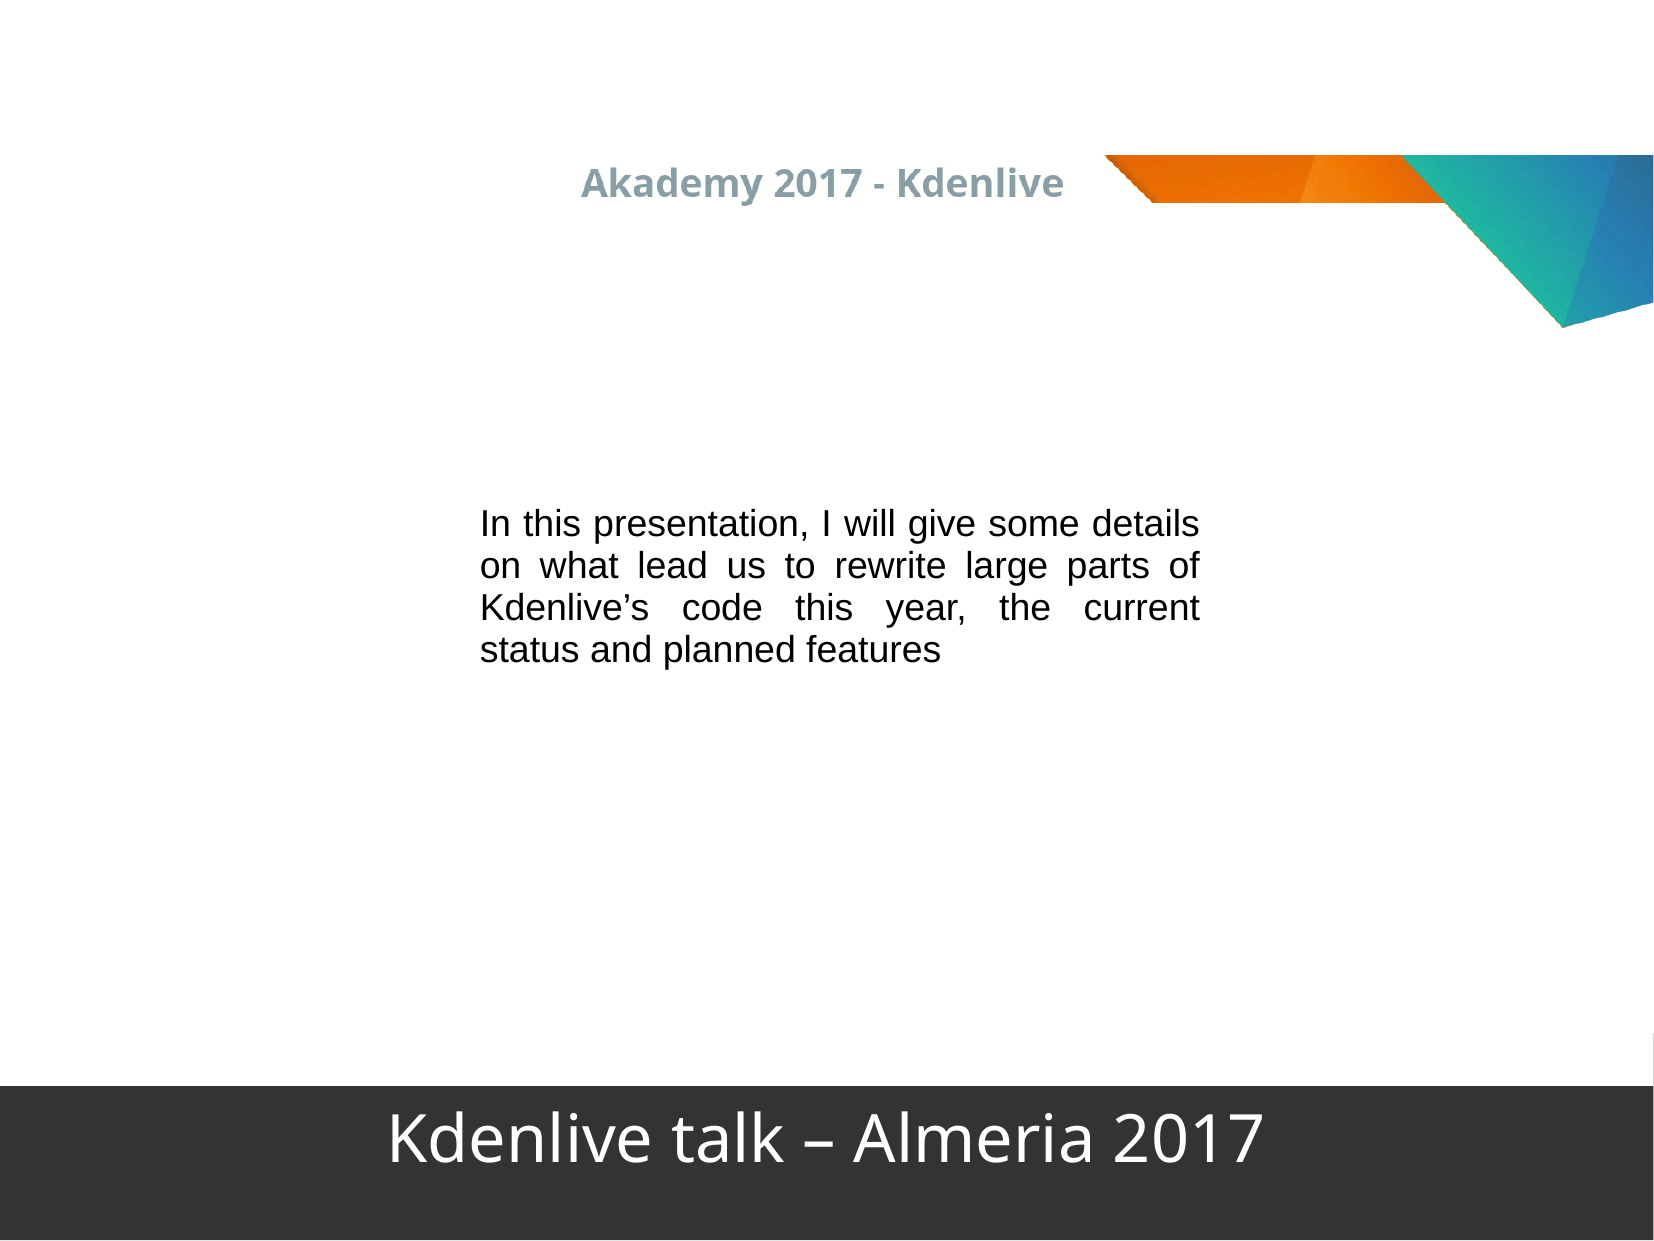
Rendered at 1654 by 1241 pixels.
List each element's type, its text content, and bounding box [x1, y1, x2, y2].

title Kdenlive talk – Almeria 2017 [0, 1086, 1654, 1241]
picture [0, 155, 1654, 1086]
text_box In this presentation, I will give some details on what lead us to rewrite large parts of Kdenlive’s code this year, the current status and planned features [465, 495, 1216, 676]
